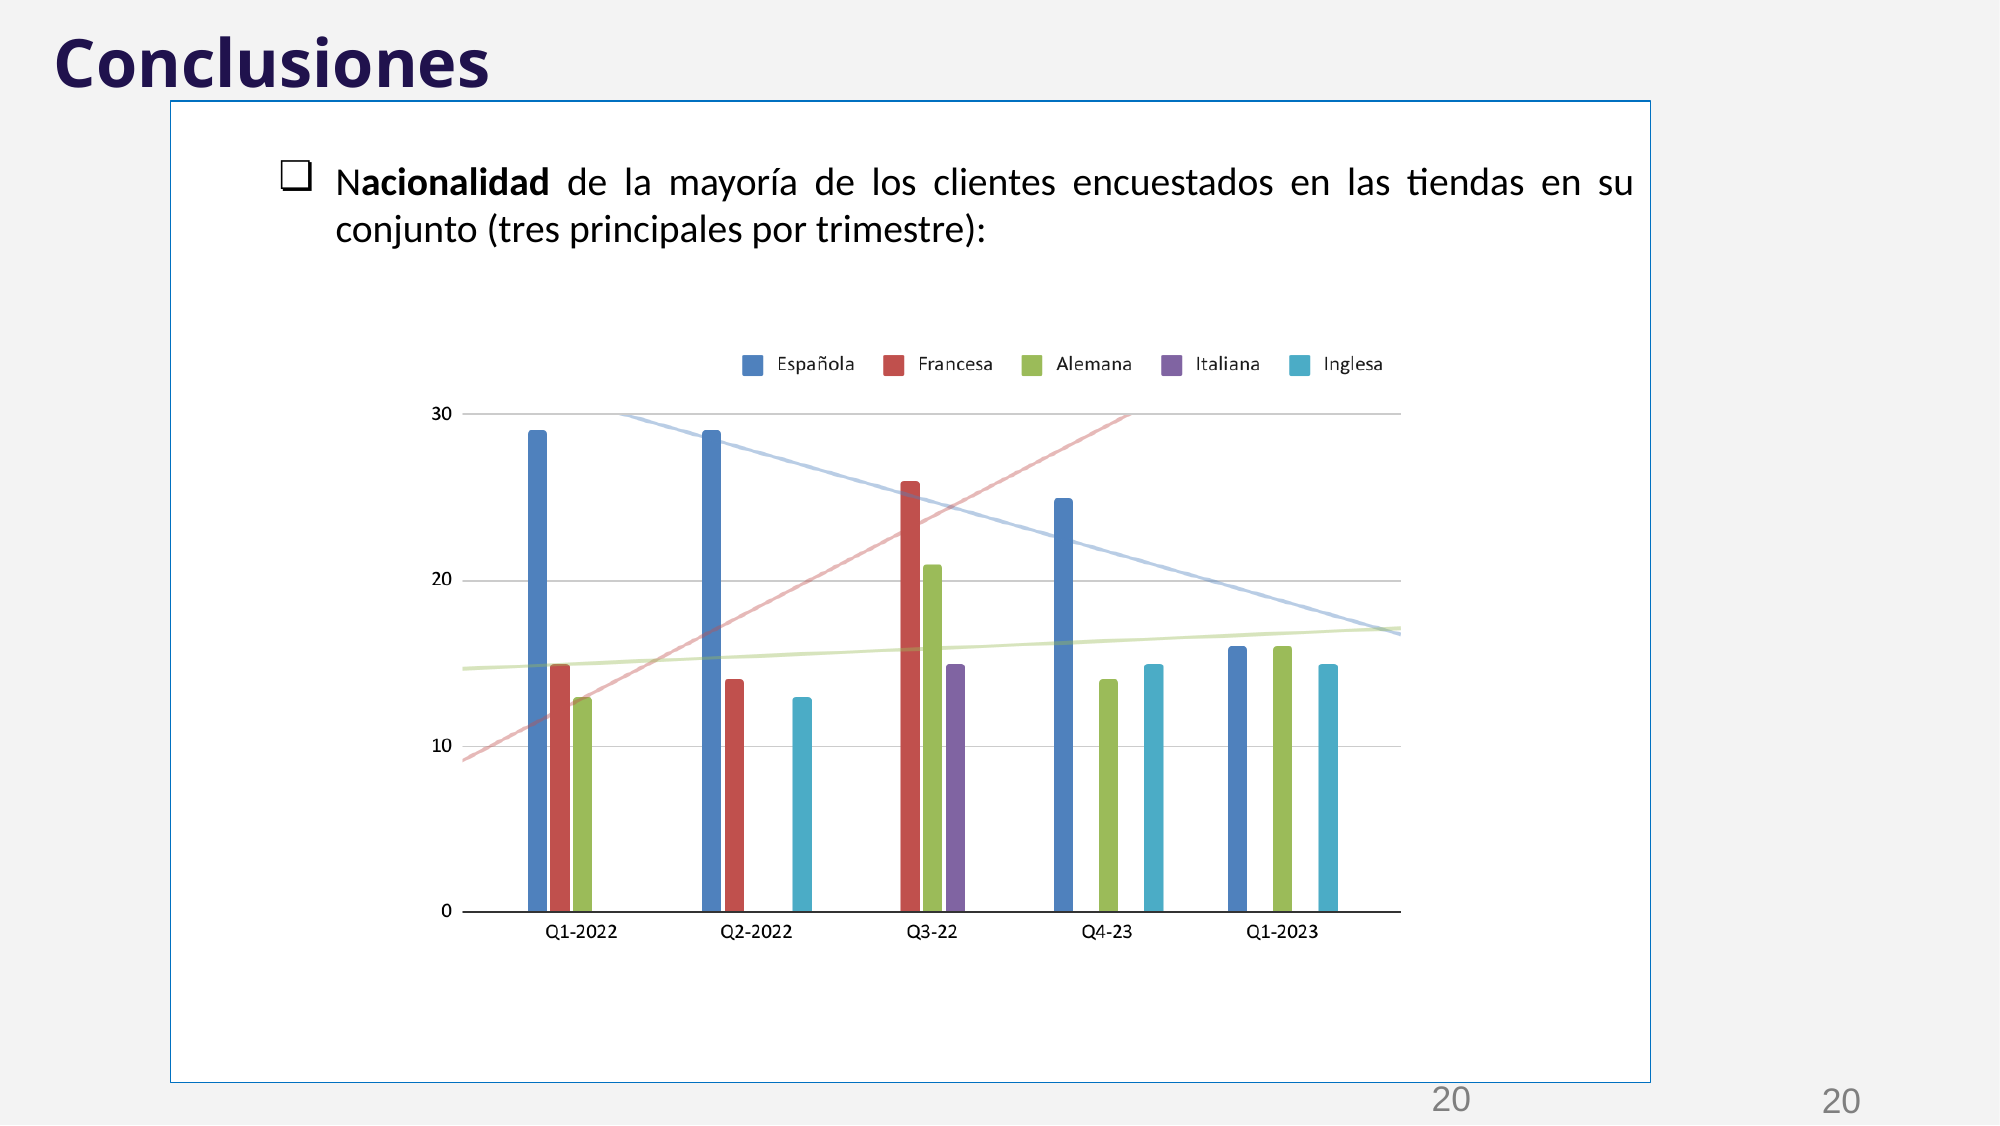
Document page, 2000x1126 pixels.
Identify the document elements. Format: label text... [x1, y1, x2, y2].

text_box Nacionalidad de la mayoría de los clientes encuestados en las tiendas en su conjunto (tres principales por trimestre): [170, 100, 1651, 1083]
text_box <number> [1413, 1067, 1881, 1126]
text_box Conclusiones [53, 0, 1946, 124]
picture [388, 329, 1433, 975]
